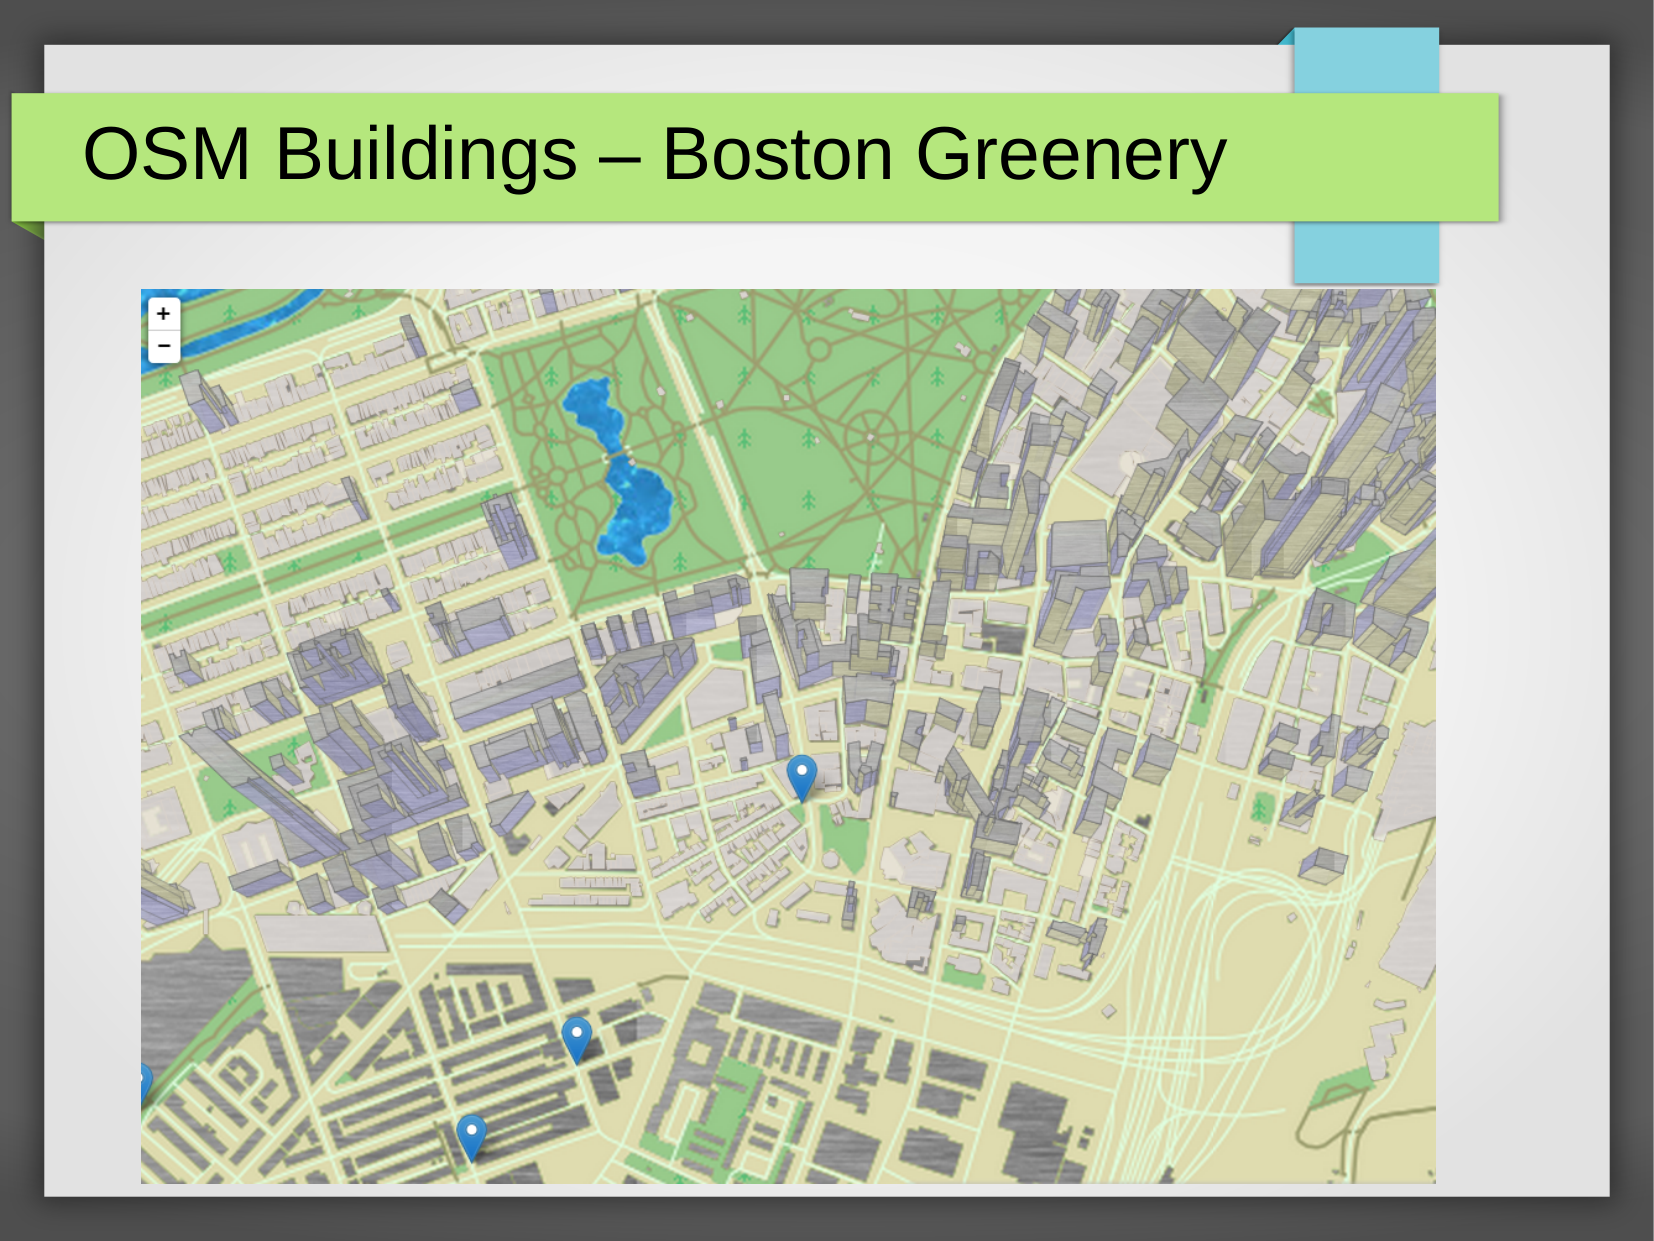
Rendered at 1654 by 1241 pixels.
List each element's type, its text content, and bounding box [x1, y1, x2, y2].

picture [0, 0, 1654, 1241]
title OSM Buildings – Boston Greenery [82, 94, 1264, 213]
